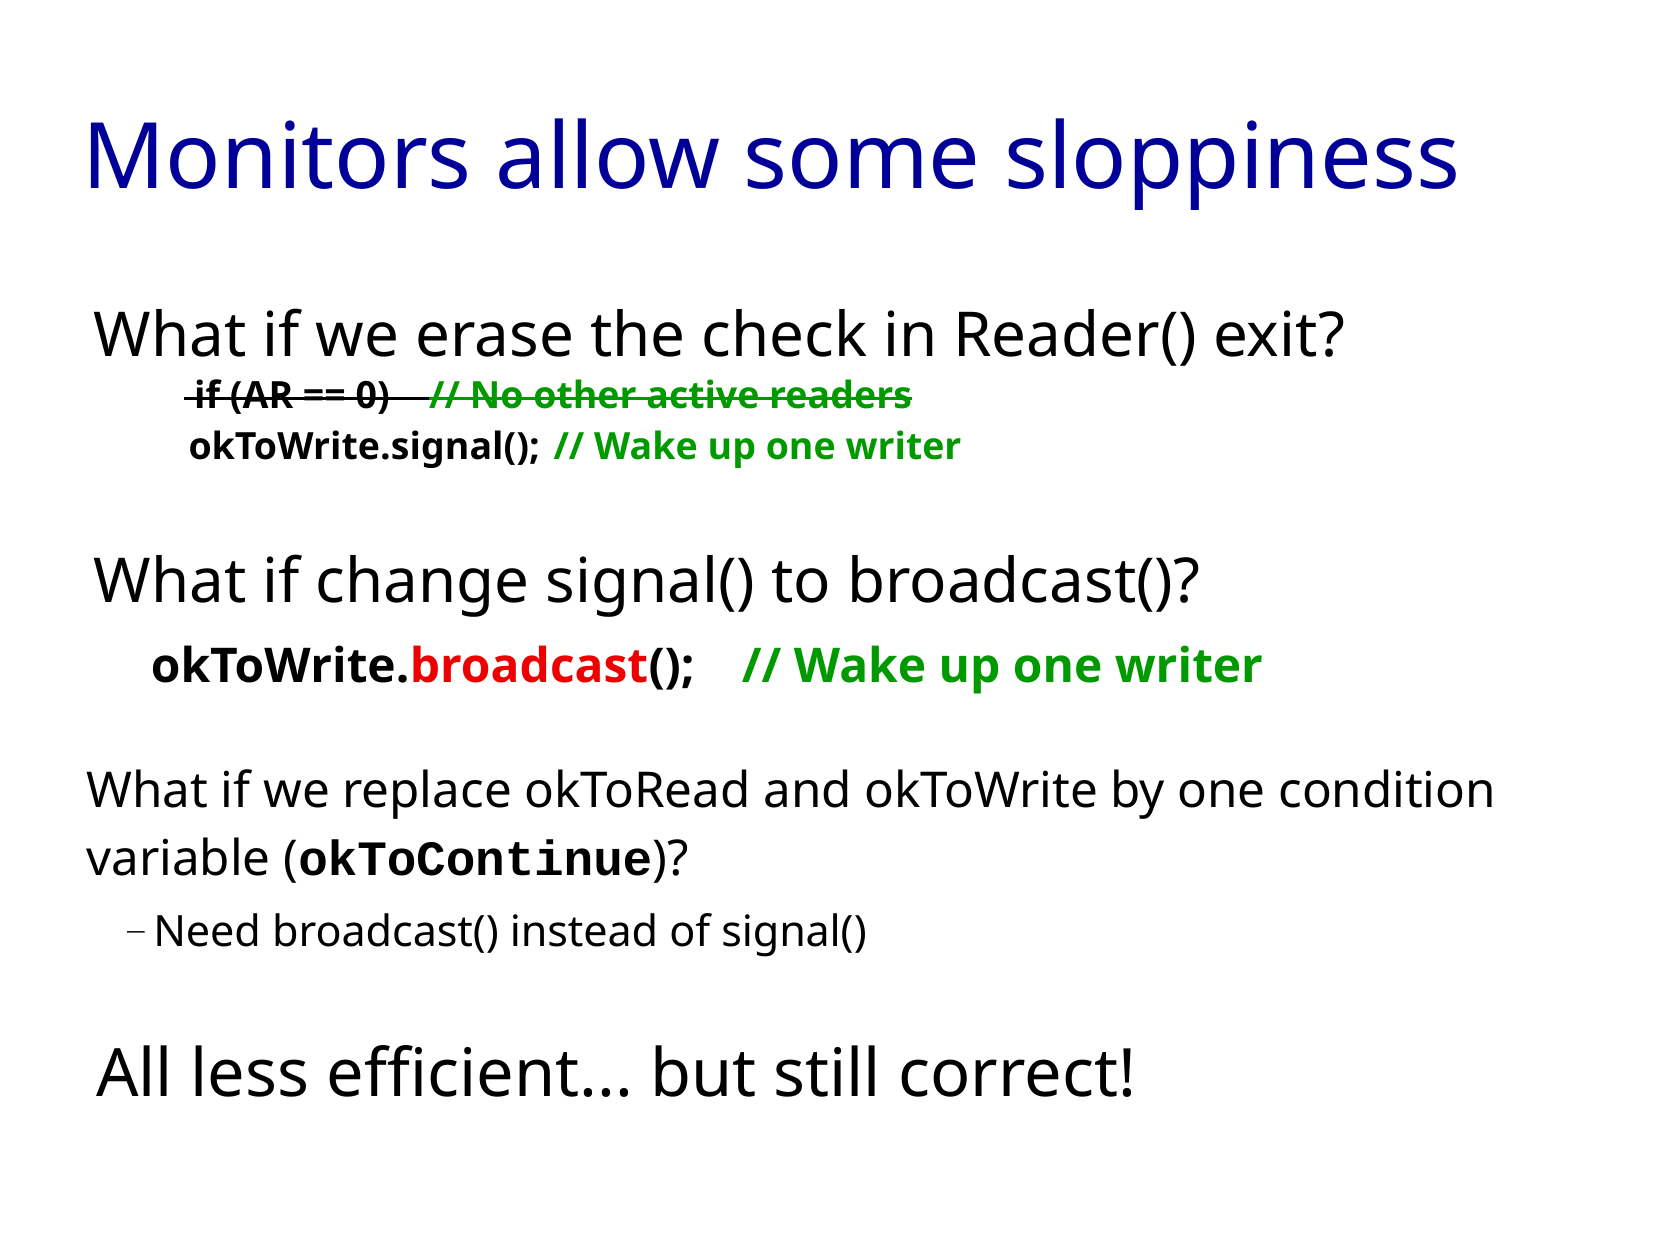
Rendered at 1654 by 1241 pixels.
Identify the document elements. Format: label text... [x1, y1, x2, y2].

list All less efficient... but still correct! [60, 1025, 1576, 1231]
list What if change signal() to broadcast()? [60, 535, 1571, 621]
text_box if (AR == 0) // No other active readers okToWrite.signal(); // Wake up one writer [95, 361, 1516, 481]
title Monitors allow some sloppiness [82, 49, 1571, 257]
list What if we replace okToRead and okToWrite by one condition variable (okToContinue)? Need broadcast() instead of signal() [60, 755, 1576, 961]
list What if we erase the check in Reader() exit? [60, 290, 1571, 376]
text_box okToWrite.broadcast(); // Wake up one writer [50, 630, 1591, 698]
